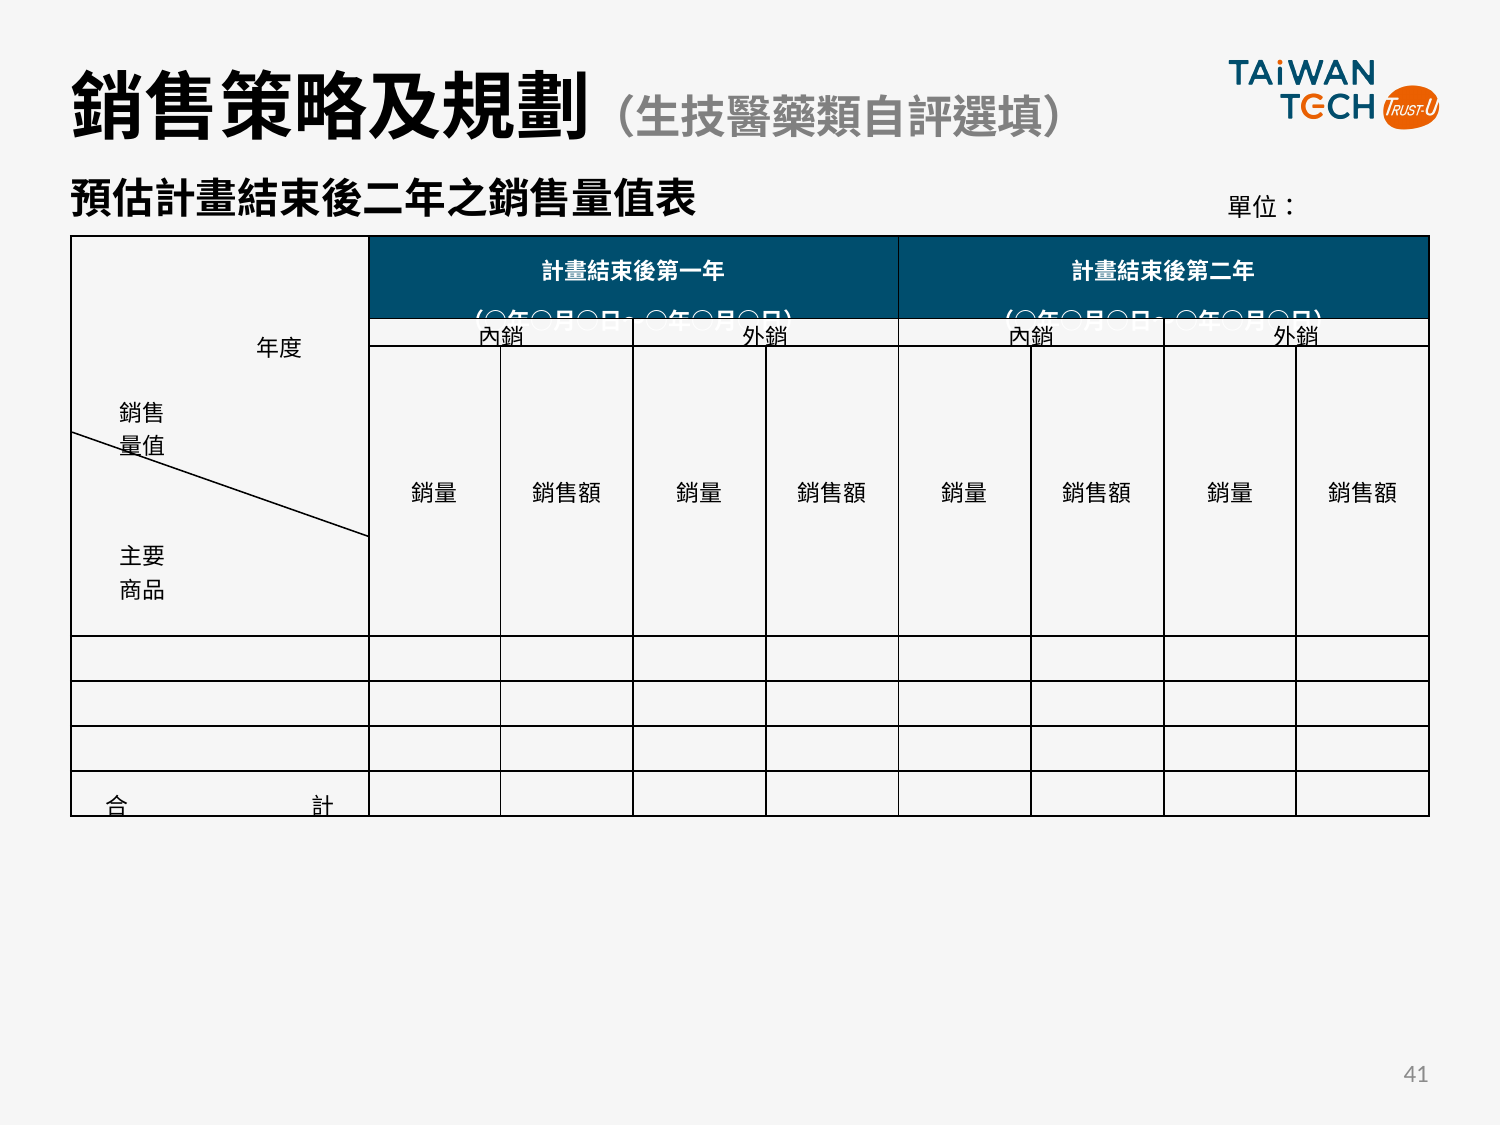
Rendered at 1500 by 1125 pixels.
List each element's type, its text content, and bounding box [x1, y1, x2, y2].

table_cell [767, 727, 898, 770]
table_header 計畫結束後第一年 （○年○月○日～○年○月○日） [370, 237, 898, 318]
table_cell [634, 637, 765, 680]
table_header 計畫結束後第二年 （○年○月○日～○年○月○日） [899, 237, 1428, 318]
table_cell [1297, 682, 1428, 725]
table_cell [370, 727, 500, 770]
table_cell [501, 637, 632, 680]
table_cell [899, 637, 1030, 680]
table_cell [1297, 727, 1428, 770]
table_cell 外銷 [634, 319, 898, 345]
table_cell [1165, 682, 1295, 725]
table_cell [899, 772, 1030, 815]
slide_number <編號> [1106, 1042, 1445, 1103]
table_cell 內銷 [370, 319, 632, 345]
table_cell 內銷 [482, 333, 497, 345]
table_cell [1032, 772, 1163, 815]
table_header 年度 銷售 量值 主要 商品 [72, 434, 368, 635]
table_cell 內銷 [1012, 333, 1027, 345]
text_box 單位： [1212, 184, 1432, 230]
table_cell [899, 727, 1030, 770]
table_cell [370, 682, 500, 725]
table_cell [370, 772, 500, 815]
table_cell 內銷 [1043, 334, 1050, 341]
text_box 預估計畫結束後二年之銷售量值表 [55, 164, 878, 230]
table_cell [501, 682, 632, 725]
table_cell [1032, 727, 1163, 770]
table_cell [1297, 772, 1428, 815]
table_cell [1297, 637, 1428, 680]
table_cell [72, 637, 368, 680]
table_cell [767, 637, 898, 680]
table_cell [634, 727, 765, 770]
table_cell [1032, 637, 1163, 680]
table_cell [72, 682, 368, 725]
table_cell [501, 772, 632, 815]
table_cell 銷售額 [1297, 347, 1428, 635]
table_cell [1165, 772, 1295, 815]
table_cell [899, 682, 1030, 725]
table_cell 銷量 [634, 347, 765, 635]
table_cell 內銷 [513, 334, 520, 341]
table_cell 銷售額 [767, 347, 898, 635]
table_cell [501, 727, 632, 770]
table_header 年度 銷售 量值 主要 商品 [72, 237, 368, 535]
table_cell [767, 772, 898, 815]
table_cell 內銷 [899, 319, 1163, 345]
table_cell 外銷 [1165, 319, 1428, 345]
table_cell [1165, 727, 1295, 770]
table_cell [1032, 682, 1163, 725]
table_cell 外銷 [1308, 334, 1315, 341]
table_cell [767, 682, 898, 725]
table_cell 銷量 [899, 347, 1030, 635]
title 銷售策略及規劃（生技醫藥類自評選填） [55, 33, 1444, 156]
table_cell 銷售額 [501, 347, 632, 635]
table_cell 外銷 [777, 334, 784, 341]
table_cell [370, 637, 500, 680]
table_cell 銷售額 [1032, 347, 1163, 635]
table_cell 銷量 [1165, 347, 1295, 635]
table_cell [634, 682, 765, 725]
table_cell [634, 772, 765, 815]
table_cell [72, 727, 368, 770]
table_cell [1165, 637, 1295, 680]
table_cell 銷量 [370, 347, 500, 635]
table_cell 合 計 [72, 772, 368, 815]
